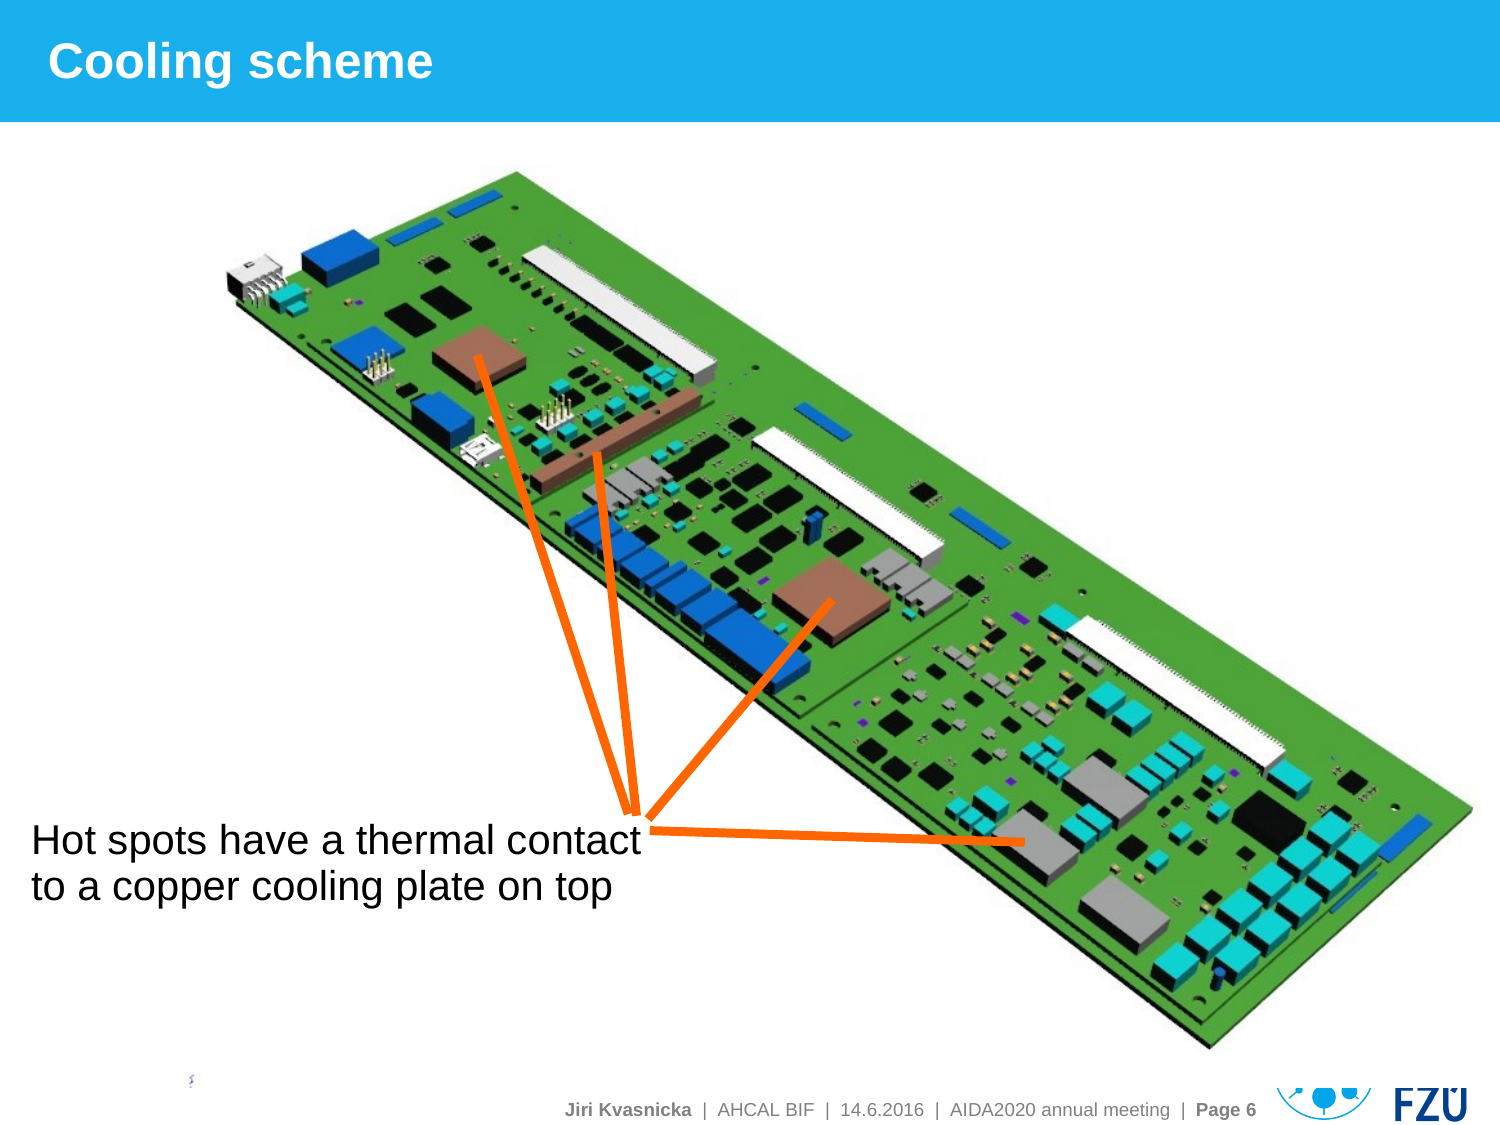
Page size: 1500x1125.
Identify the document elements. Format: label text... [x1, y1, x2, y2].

picture [163, 124, 1482, 1122]
list Hot spots have a thermal contact to a copper cooling plate on top [0, 816, 788, 1033]
title Cooling scheme [47, 16, 1446, 107]
